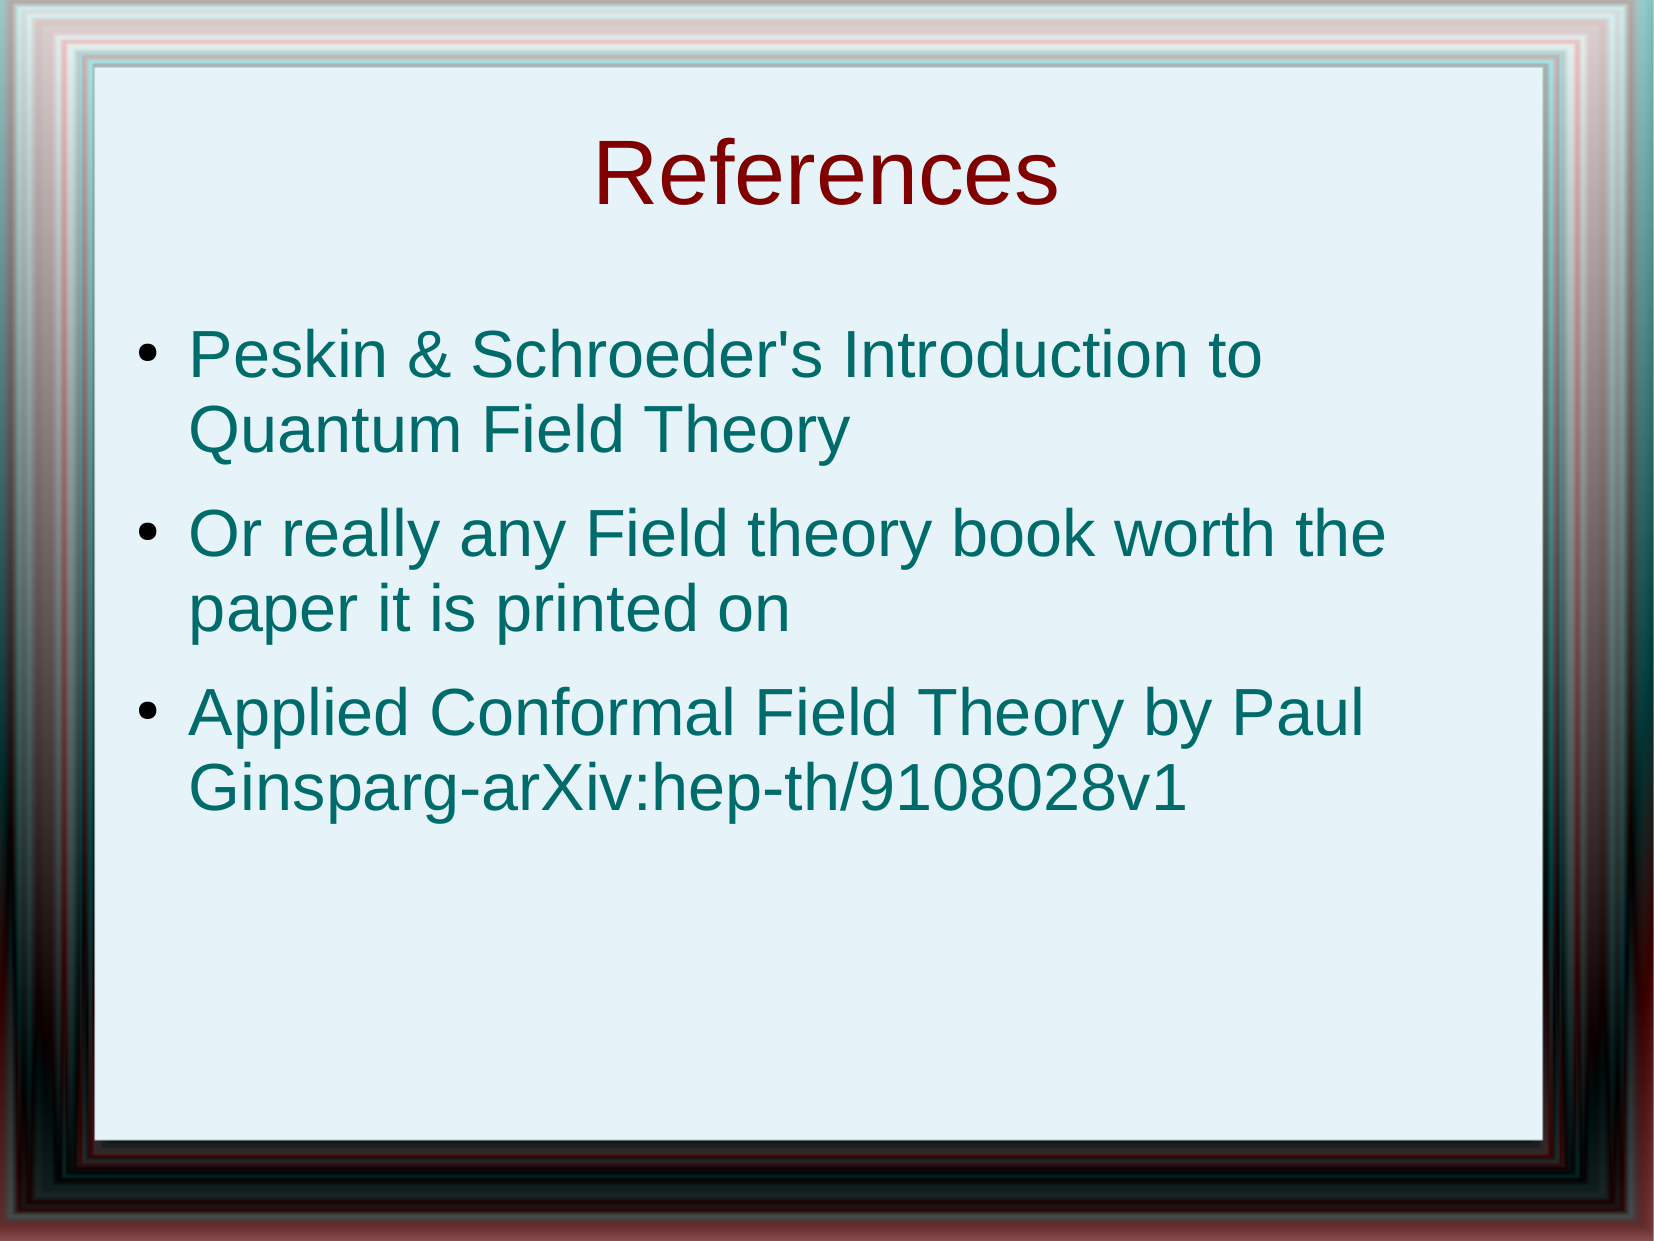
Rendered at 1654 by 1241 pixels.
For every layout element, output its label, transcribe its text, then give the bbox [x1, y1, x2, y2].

title References [118, 95, 1536, 250]
list Peskin & Schroeder's Introduction to Quantum Field Theory Or really any Field theory book worth the paper it is printed on Applied Conformal Field Theory by Paul Ginsparg-arXiv:hep-th/9108028v1 [118, 317, 1426, 825]
picture [0, 0, 1654, 1241]
